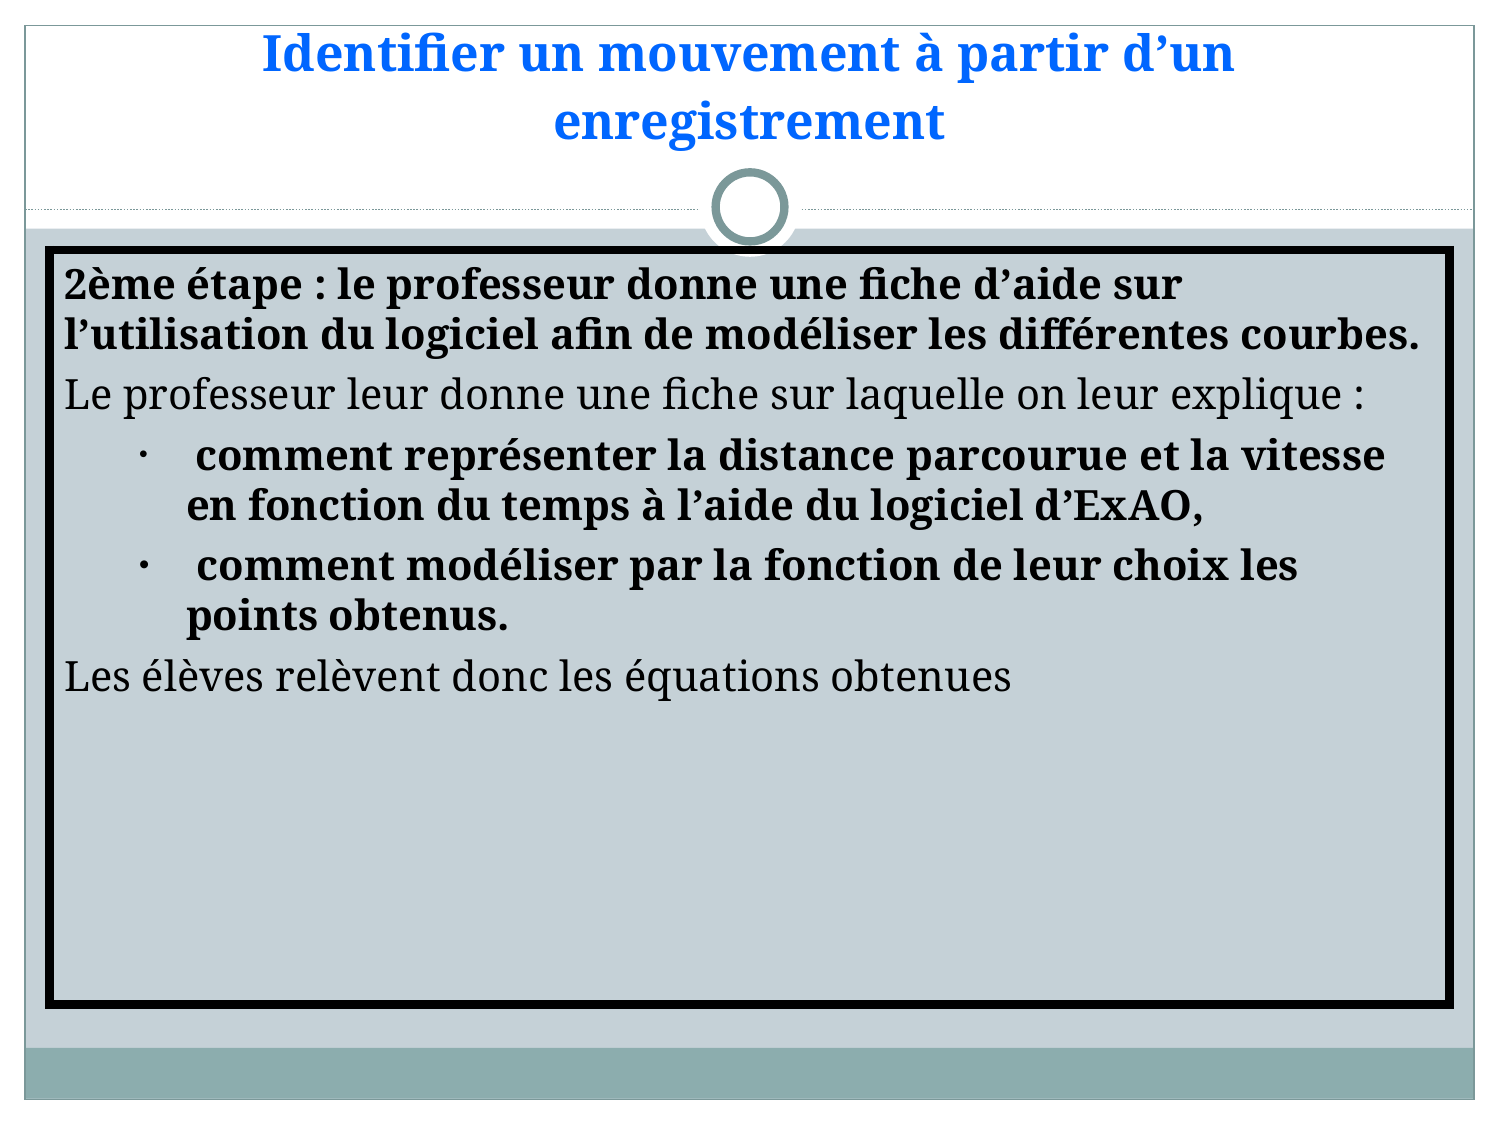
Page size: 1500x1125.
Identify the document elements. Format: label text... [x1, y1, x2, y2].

table_header 2ème étape : le professeur donne une fiche d’aide sur l’utilisation du logiciel afin de modéliser les différentes courbes. Le professeur leur donne une fiche sur laquelle on leur explique : comment représenter la distance parcourue et la vitesse en fonction du temps à l’aide du logiciel d’ExAO, comment modéliser par la fonction de leur choix les points obtenus. Les élèves relèvent donc les équations obtenues [54, 254, 1445, 1000]
title Identifier un mouvement à partir d’un enregistrement [49, 26, 1450, 162]
